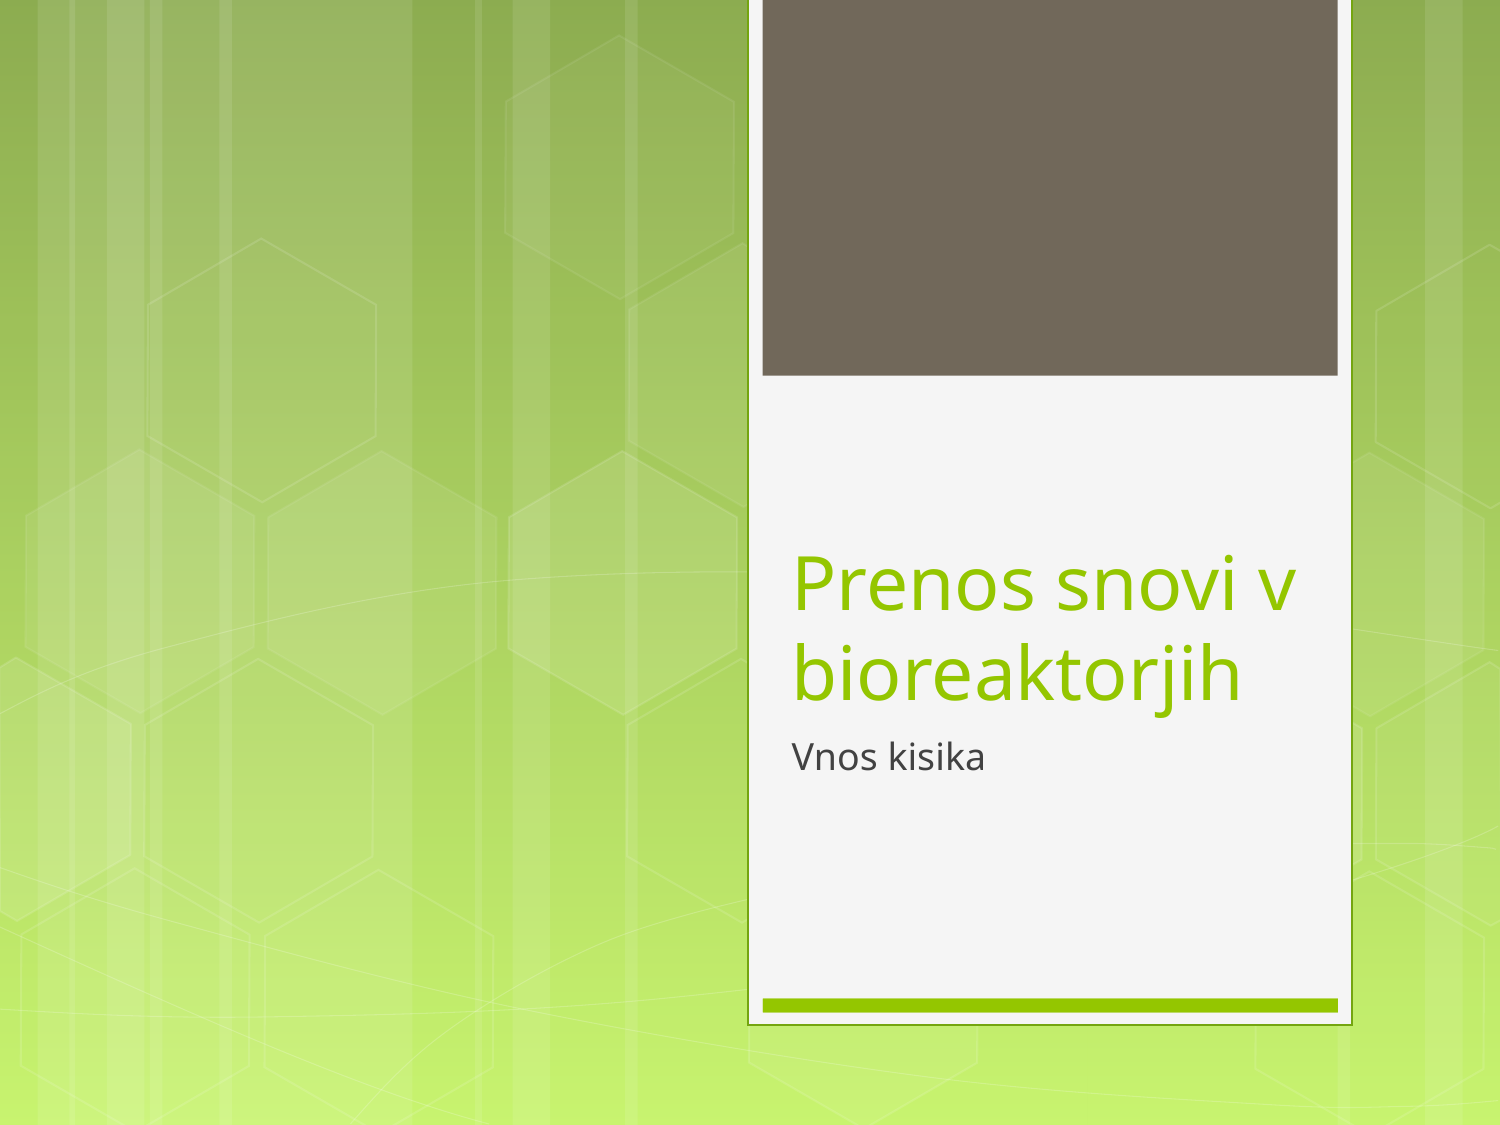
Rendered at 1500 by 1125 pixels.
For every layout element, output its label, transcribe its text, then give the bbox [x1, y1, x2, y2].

title Prenos snovi v bioreaktorjih [776, 444, 1321, 724]
text_box Vnos kisika [776, 725, 1320, 933]
